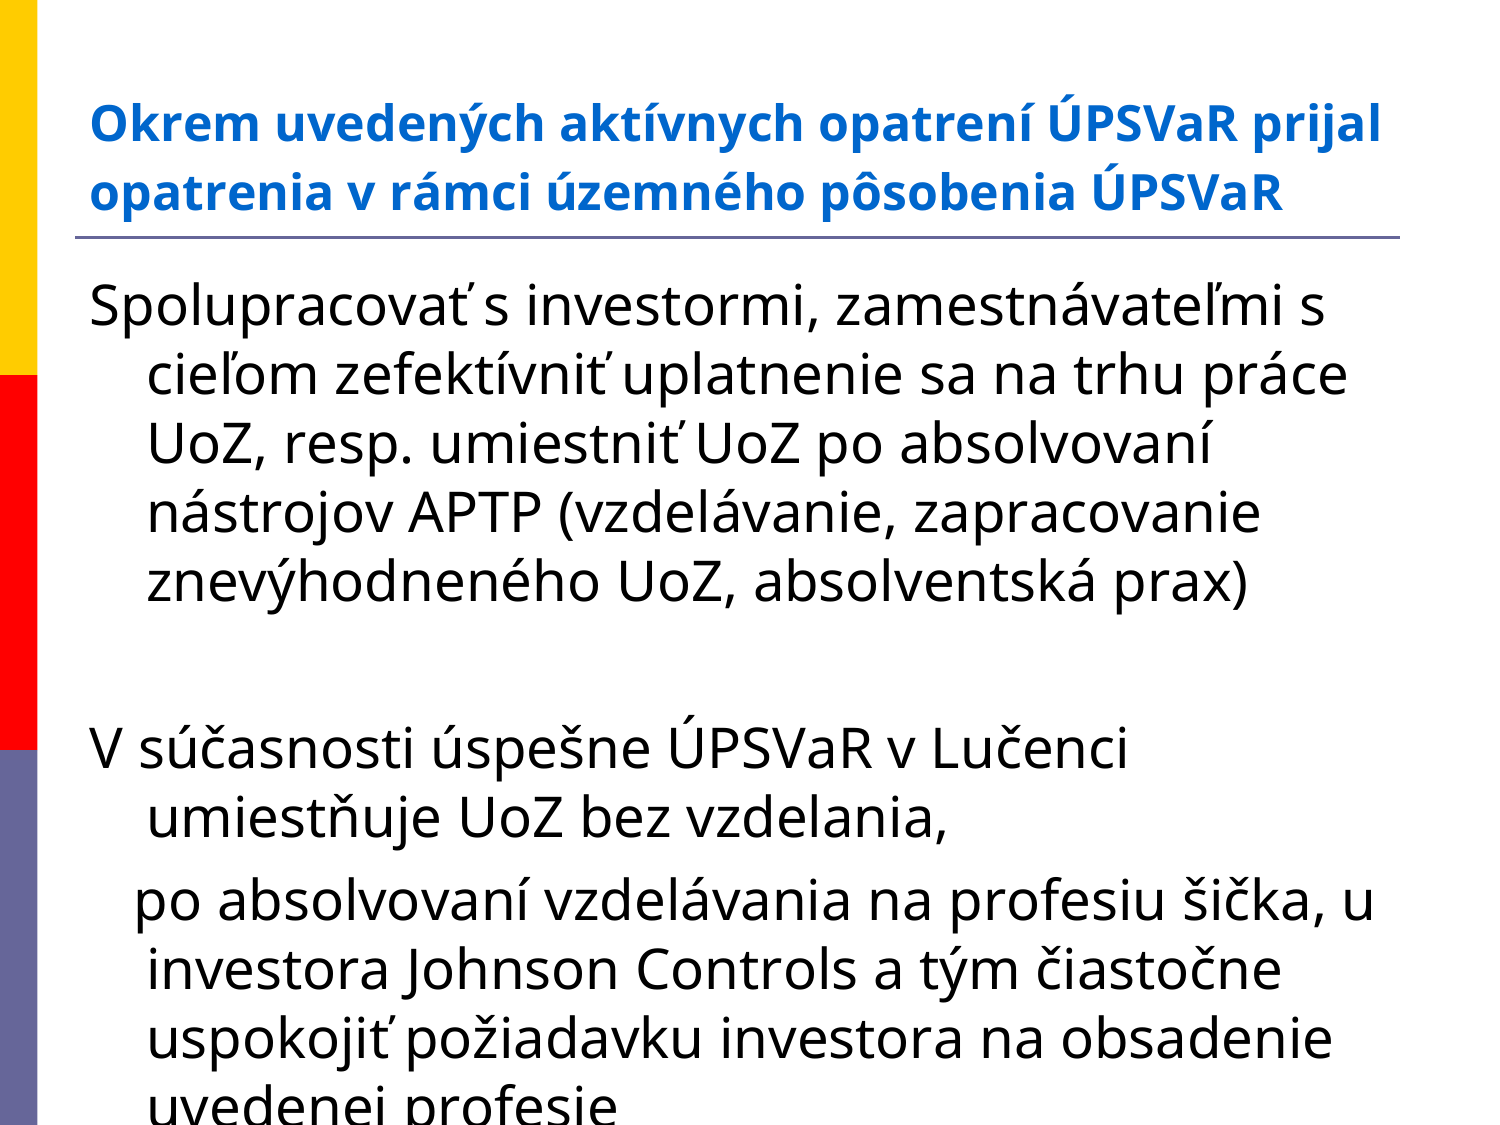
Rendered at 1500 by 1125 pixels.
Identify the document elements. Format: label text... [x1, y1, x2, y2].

title Okrem uvedených aktívnych opatrení ÚPSVaR prijal opatrenia v rámci územného pôsobenia ÚPSVaR [75, 34, 1426, 233]
list Spolupracovať s investormi, zamestnávateľmi s cieľom zefektívniť uplatnenie sa na trhu práce UoZ, resp. umiestniť UoZ po absolvovaní nástrojov APTP (vzdelávanie, zapracovanie znevýhodneného UoZ, absolventská prax) V súčasnosti úspešne ÚPSVaR v Lučenci umiestňuje UoZ bez vzdelania, po absolvovaní vzdelávania na profesiu šička, u investora Johnson Controls a tým čiastočne uspokojiť požiadavku investora na obsadenie uvedenej profesie [75, 262, 1426, 1125]
